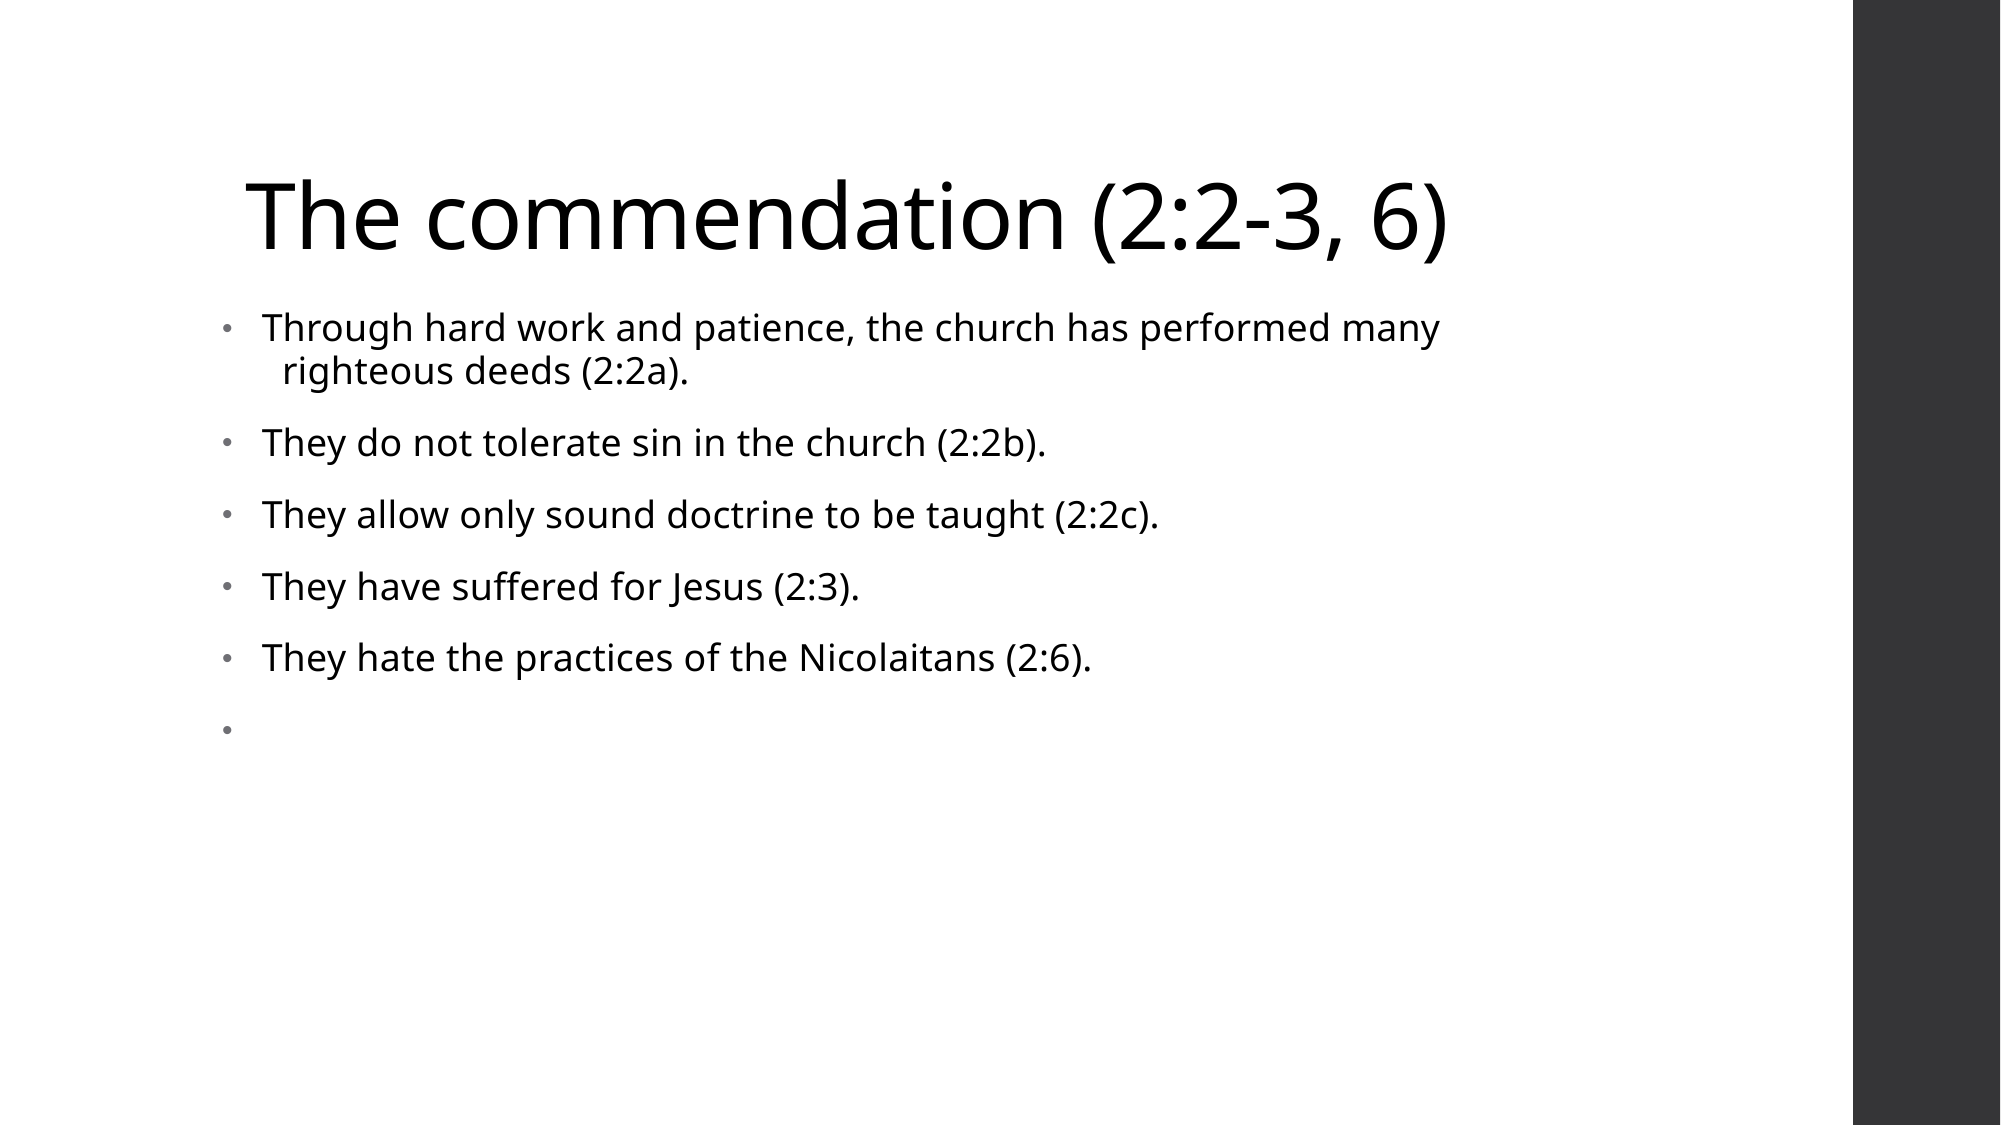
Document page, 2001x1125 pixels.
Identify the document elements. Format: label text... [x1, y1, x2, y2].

list Through hard work and patience, the church has performed many righteous deeds (2:2a). They do not tolerate sin in the church (2:2b). They allow only sound doctrine to be taught (2:2c). They have suffered for Jesus (2:3). They hate the practices of the Nicolaitans (2:6). [206, 299, 1617, 1014]
title The commendation (2:2-3, 6) [206, 60, 1797, 278]
